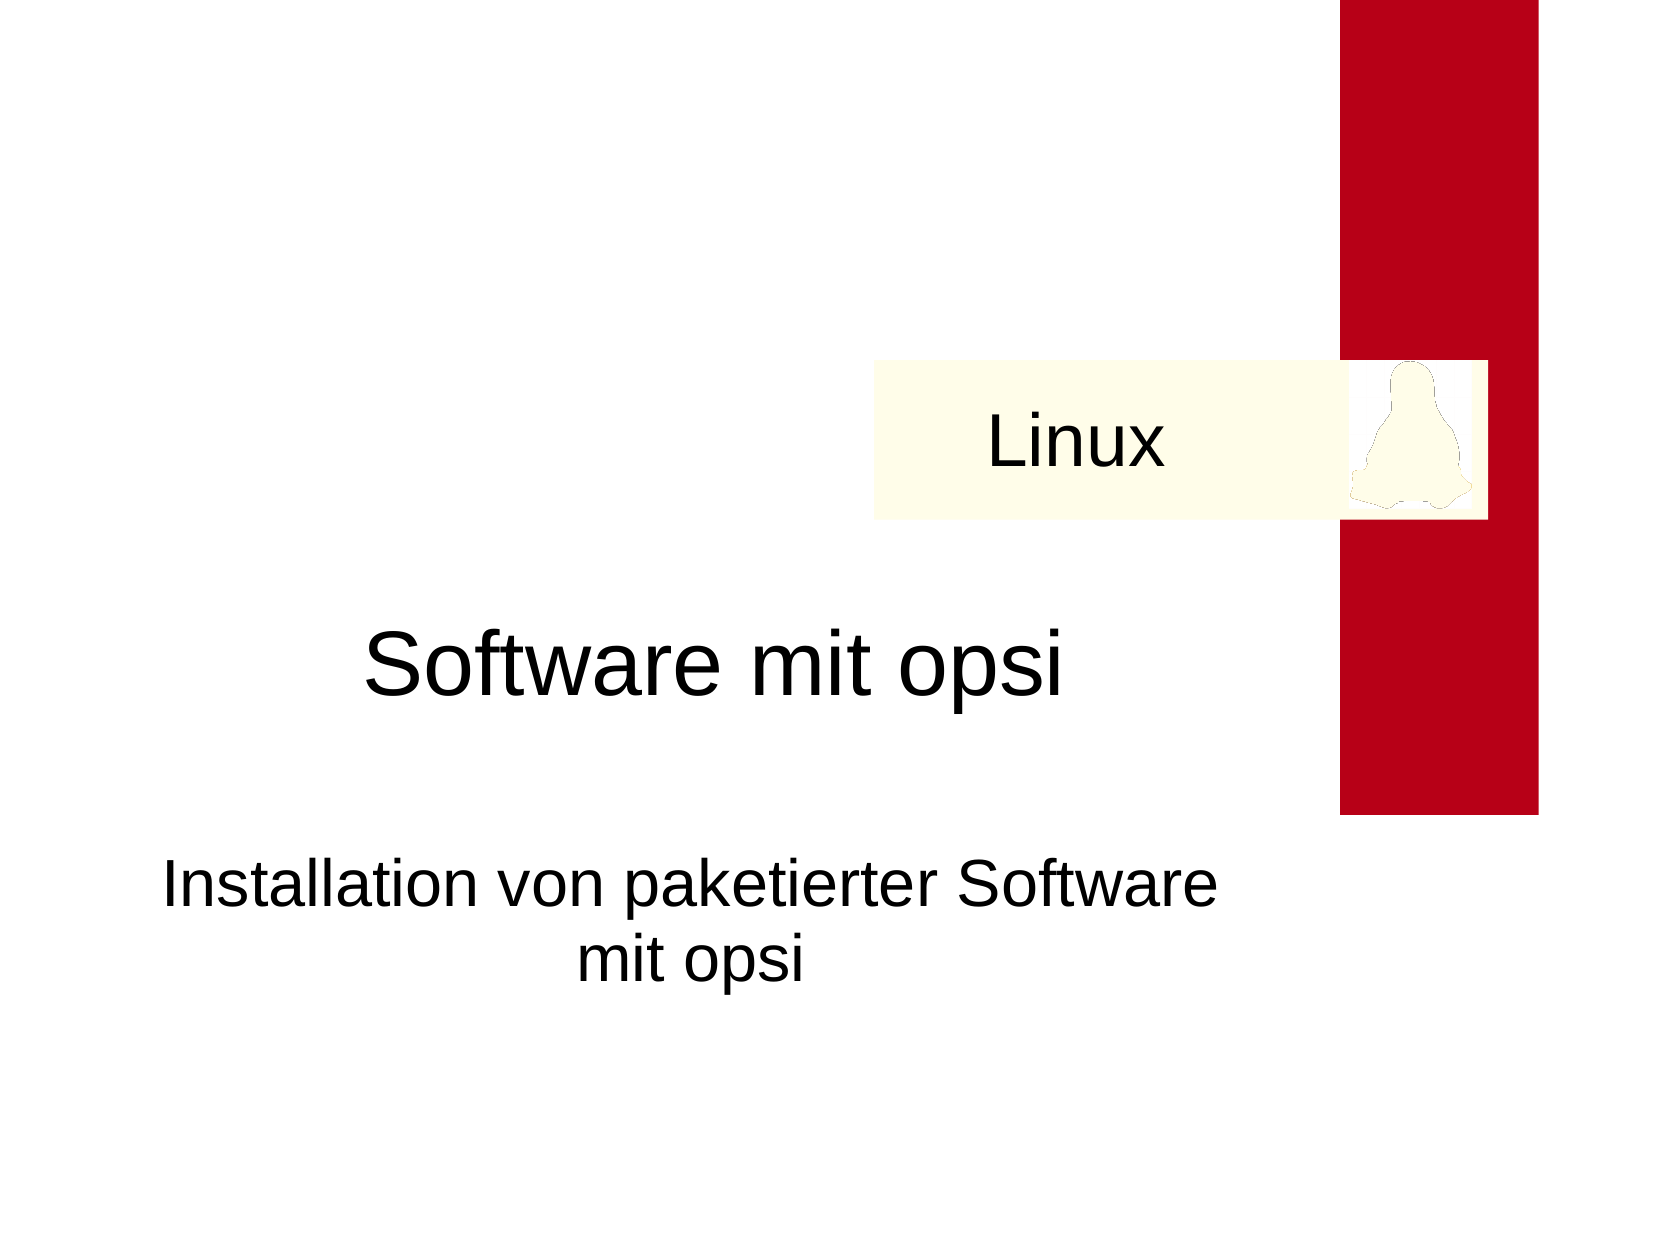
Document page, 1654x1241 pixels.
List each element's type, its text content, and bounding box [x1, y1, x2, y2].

subtitle Installation von paketierter Software mit opsi [129, 755, 1252, 1087]
title Software mit opsi [129, 560, 1300, 768]
